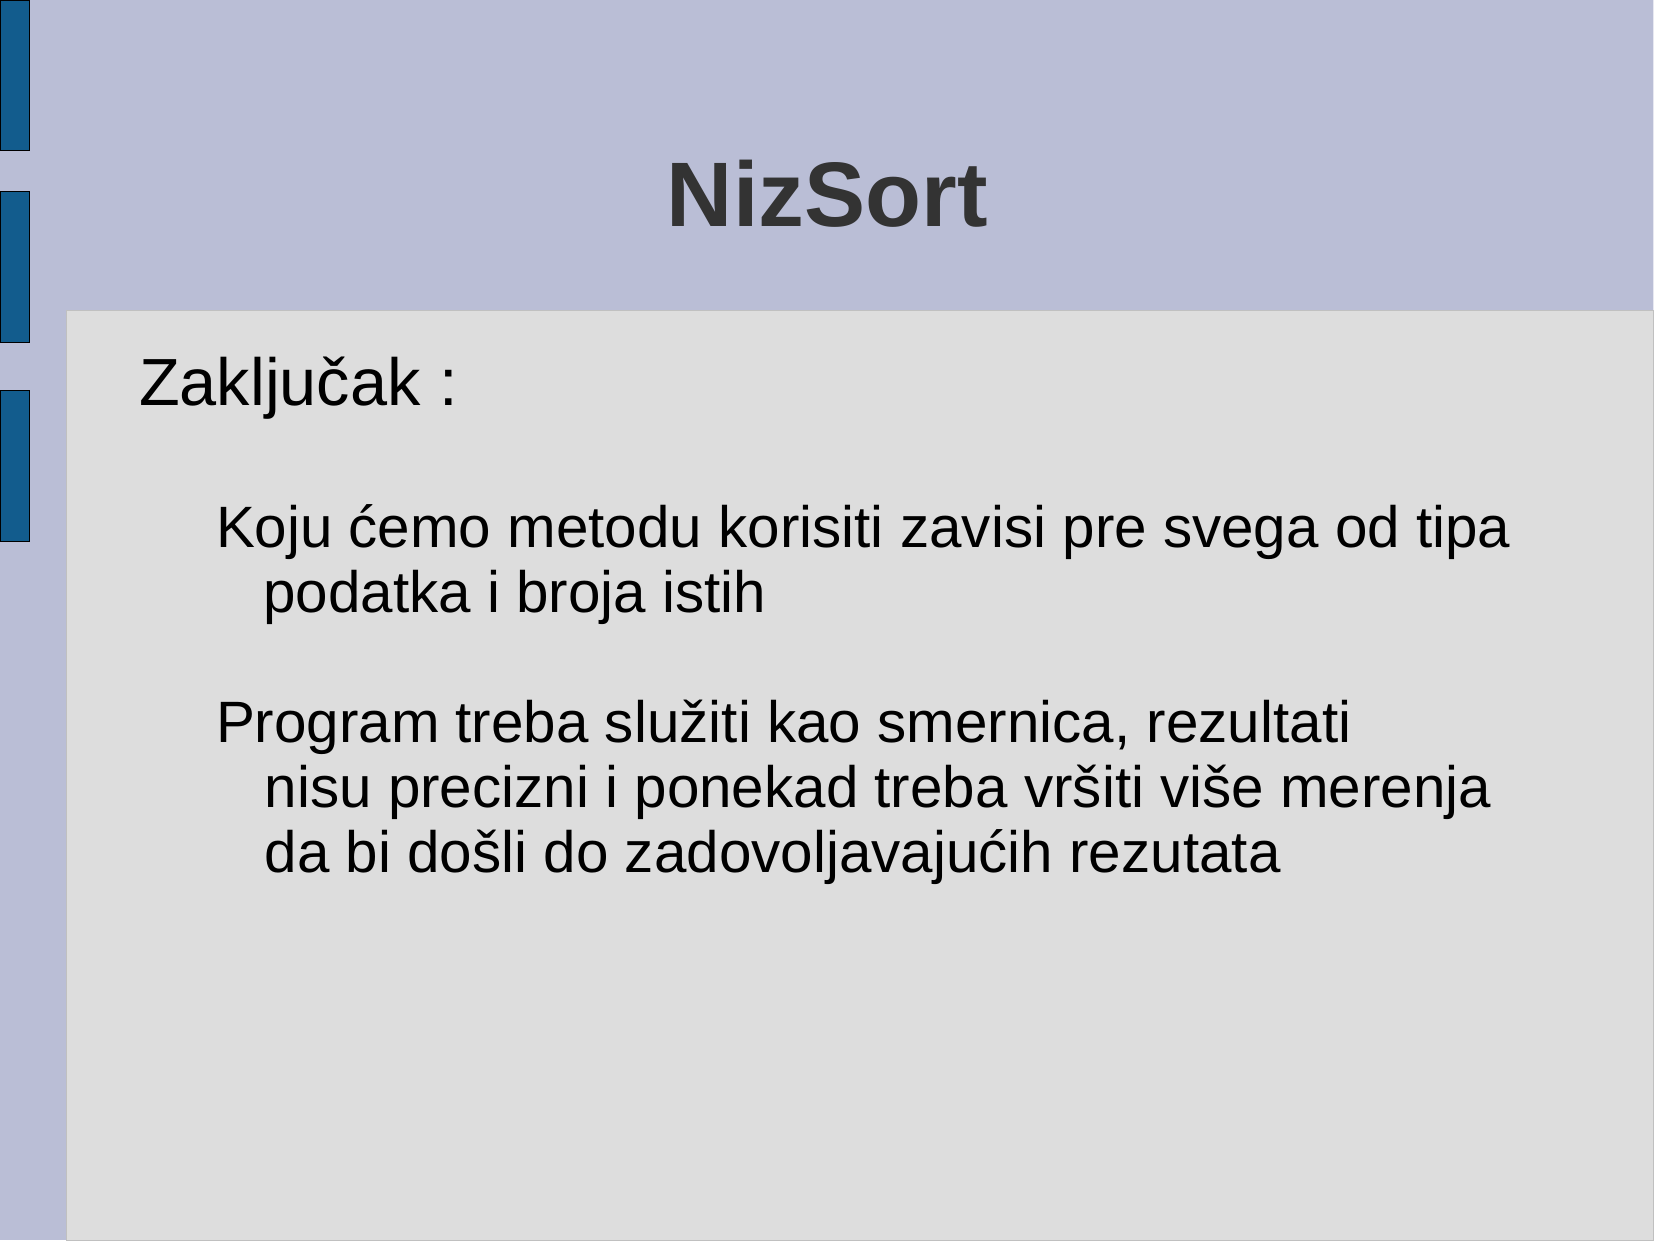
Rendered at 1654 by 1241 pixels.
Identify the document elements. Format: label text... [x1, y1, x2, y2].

title NizSort [121, 91, 1534, 299]
list Zaključak : Koju ćemo metodu korisiti zavisi pre svega od tipa podatka i broja istih Program treba služiti kao smernica, rezultati nisu precizni i ponekad treba vršiti više merenja da bi došli do zadovoljavajućih rezutata [121, 344, 1534, 1127]
